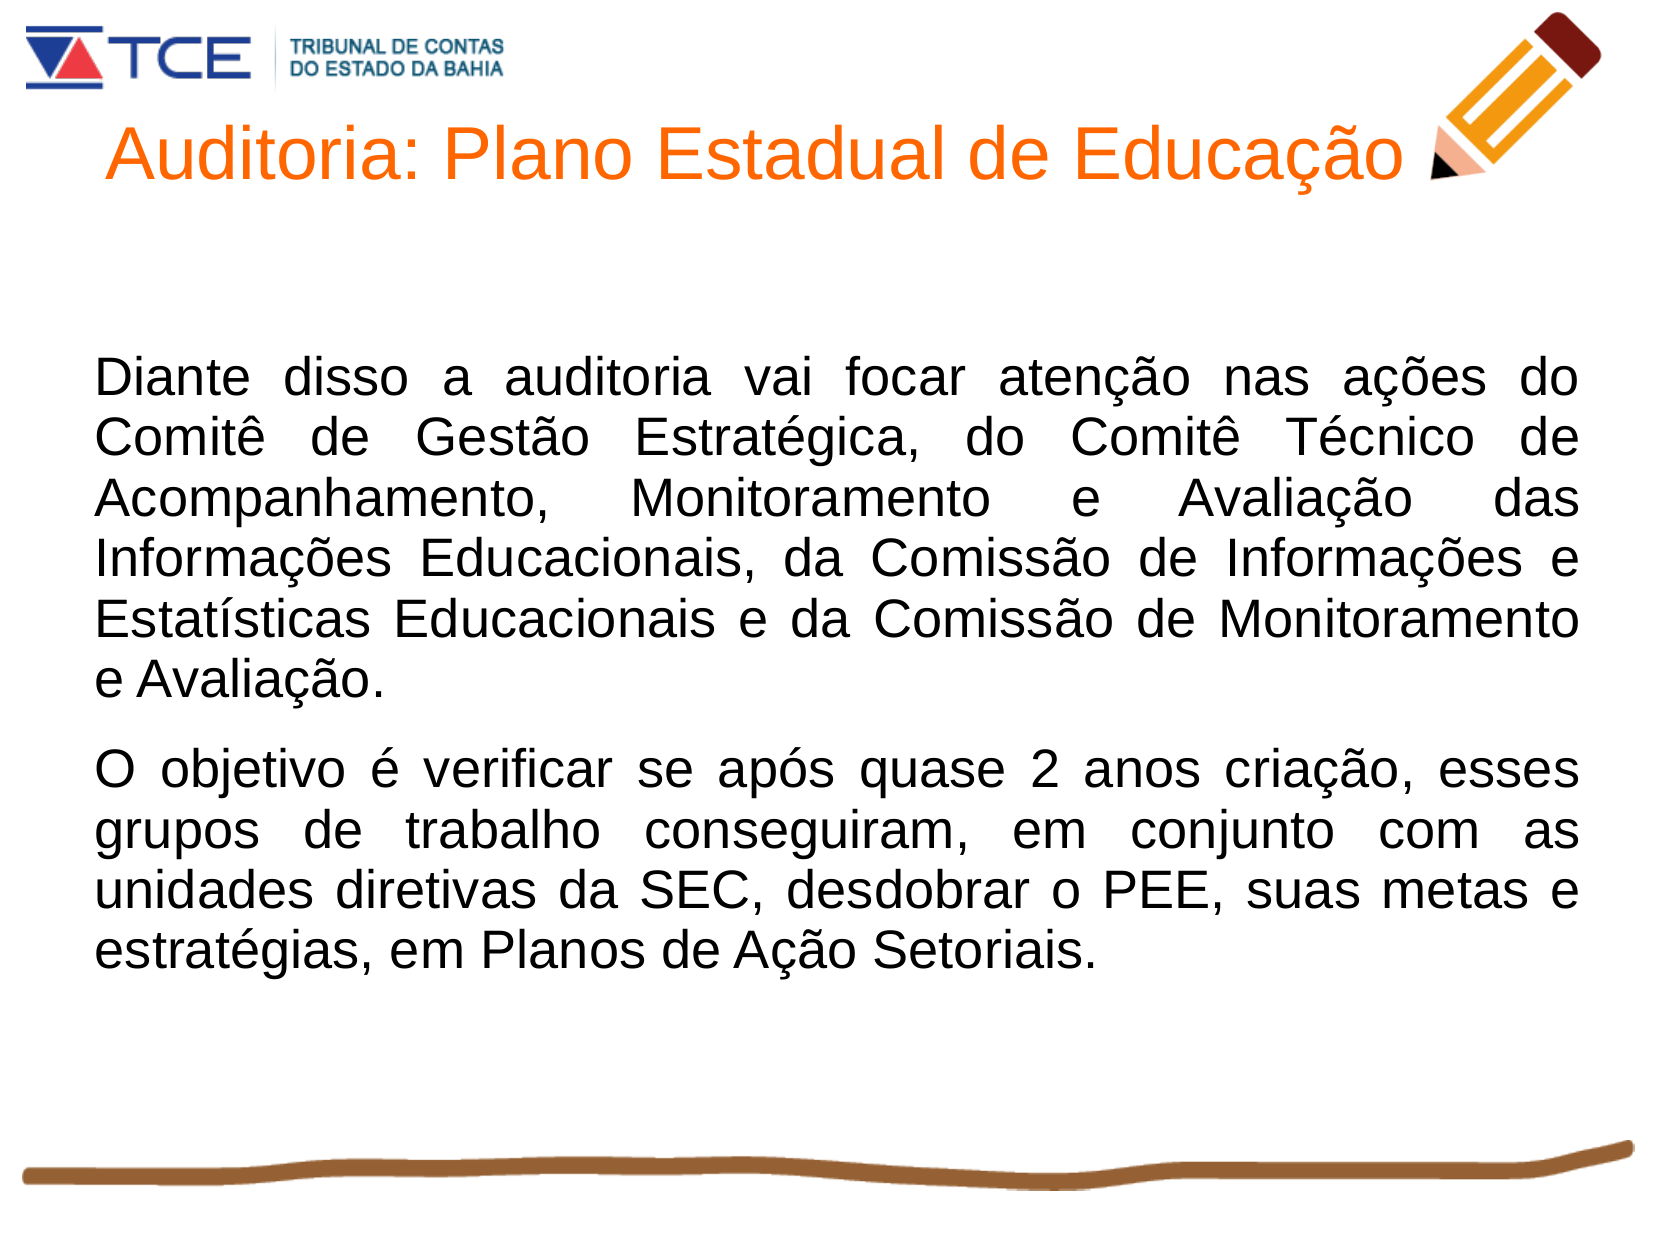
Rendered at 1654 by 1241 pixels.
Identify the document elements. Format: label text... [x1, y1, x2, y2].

picture [26, 23, 508, 93]
list Diante disso a auditoria vai focar atenção nas ações do Comitê de Gestão Estratégica, do Comitê Técnico de Acompanhamento, Monitoramento e Avaliação das Informações Educacionais, da Comissão de Informações e Estatísticas Educacionais e da Comissão de Monitoramento e Avaliação. O objetivo é verificar se após quase 2 anos criação, esses grupos de trabalho conseguiram, em conjunto com as unidades diretivas da SEC, desdobrar o PEE, suas metas e estratégias, em Planos de Ação Setoriais. [94, 247, 1583, 1079]
title Auditoria: Plano Estadual de Educação [82, 90, 1429, 214]
picture [1430, 12, 1602, 181]
picture [22, 1140, 1635, 1191]
